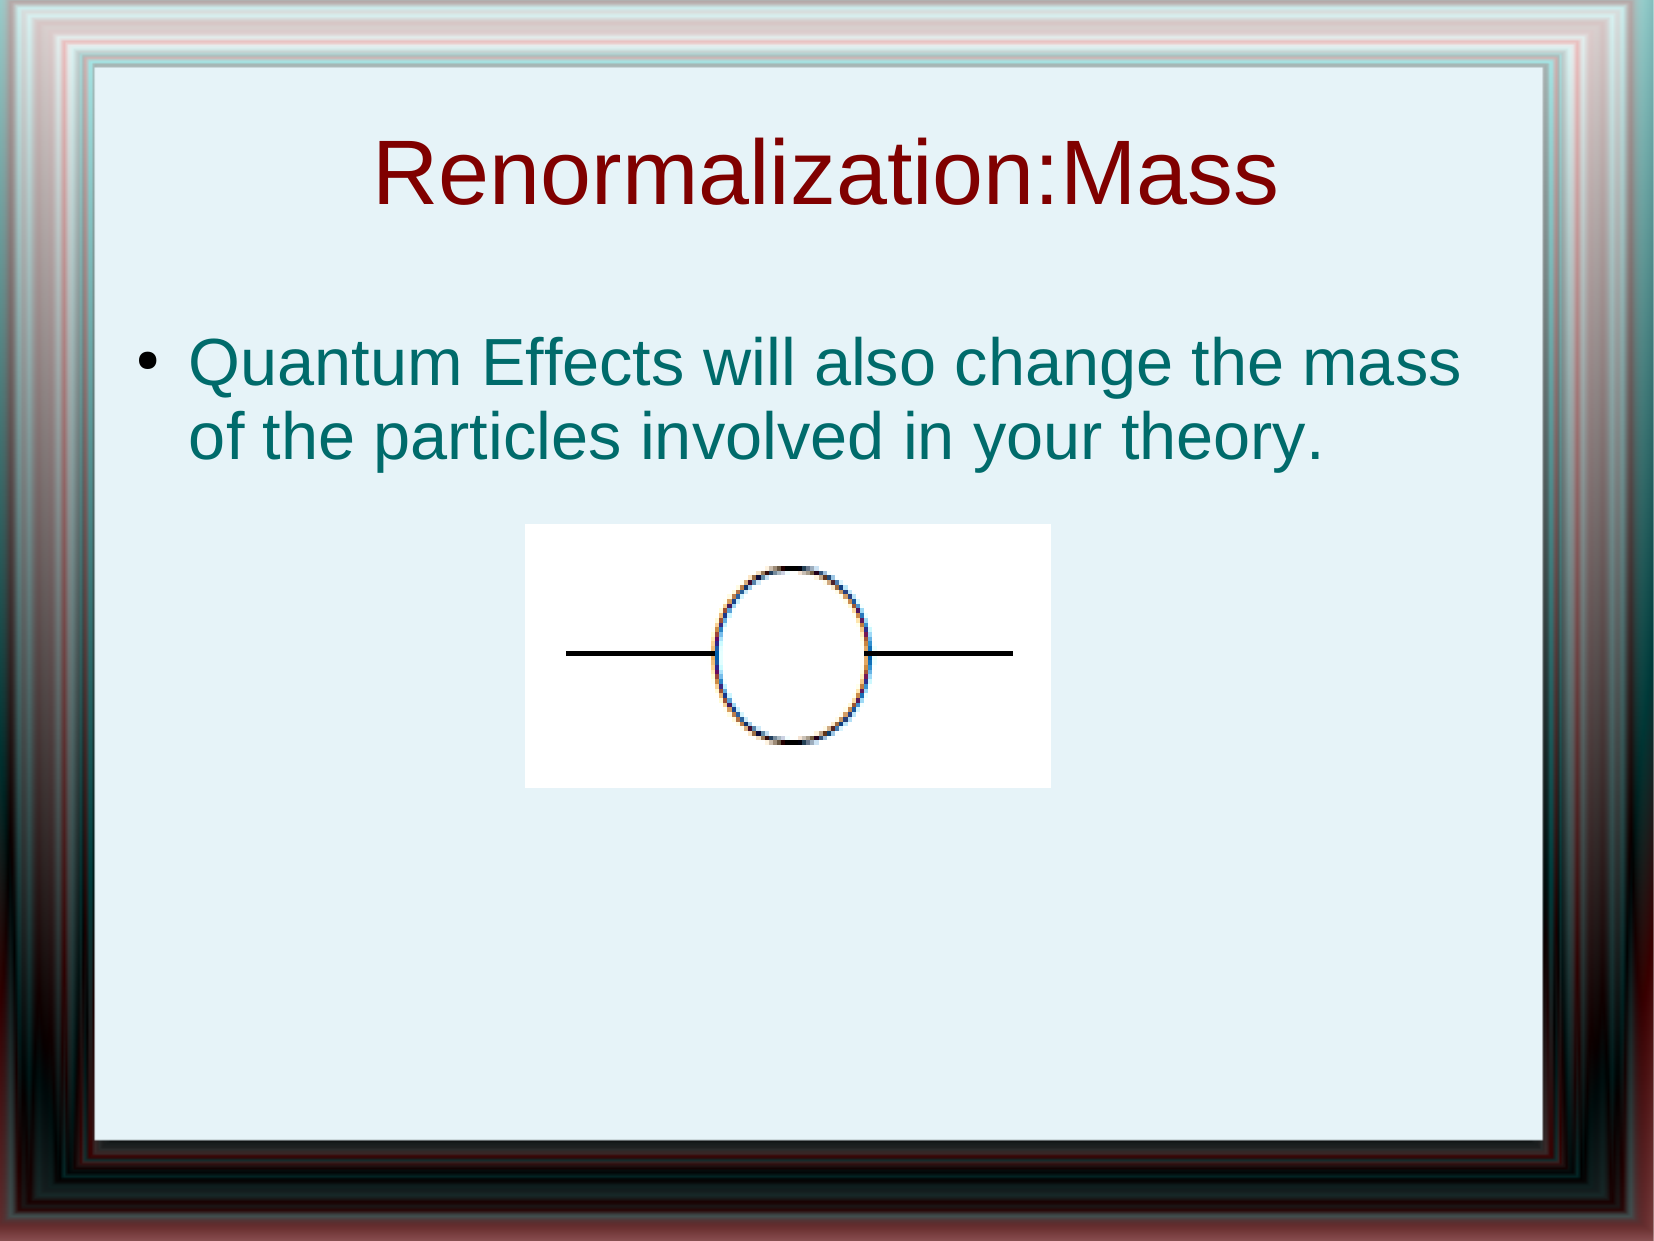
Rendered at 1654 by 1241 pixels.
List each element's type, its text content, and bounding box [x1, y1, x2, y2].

picture [0, 0, 1654, 1241]
list Quantum Effects will also change the mass of the particles involved in your theory. [118, 324, 1501, 579]
title Renormalization:Mass [118, 95, 1536, 250]
